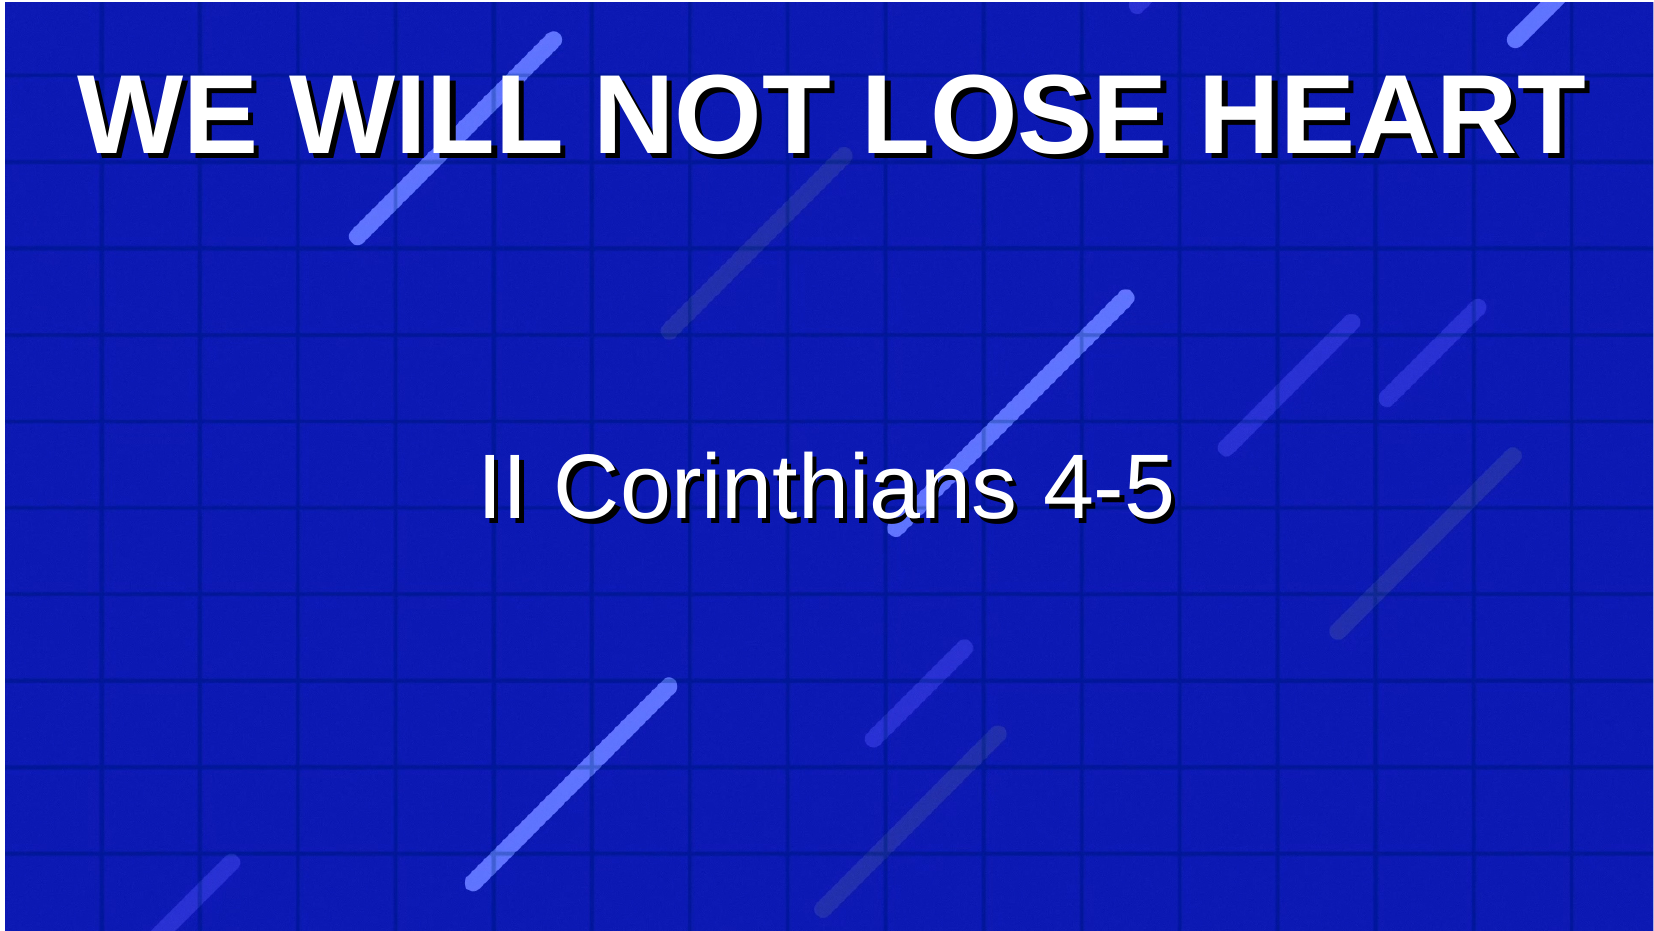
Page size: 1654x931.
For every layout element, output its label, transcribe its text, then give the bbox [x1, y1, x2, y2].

title WE WILL NOT LOSE HEART [45, 0, 1621, 241]
subtitle II Corinthians 4-5 [82, 217, 1571, 758]
picture [5, 2, 1654, 931]
